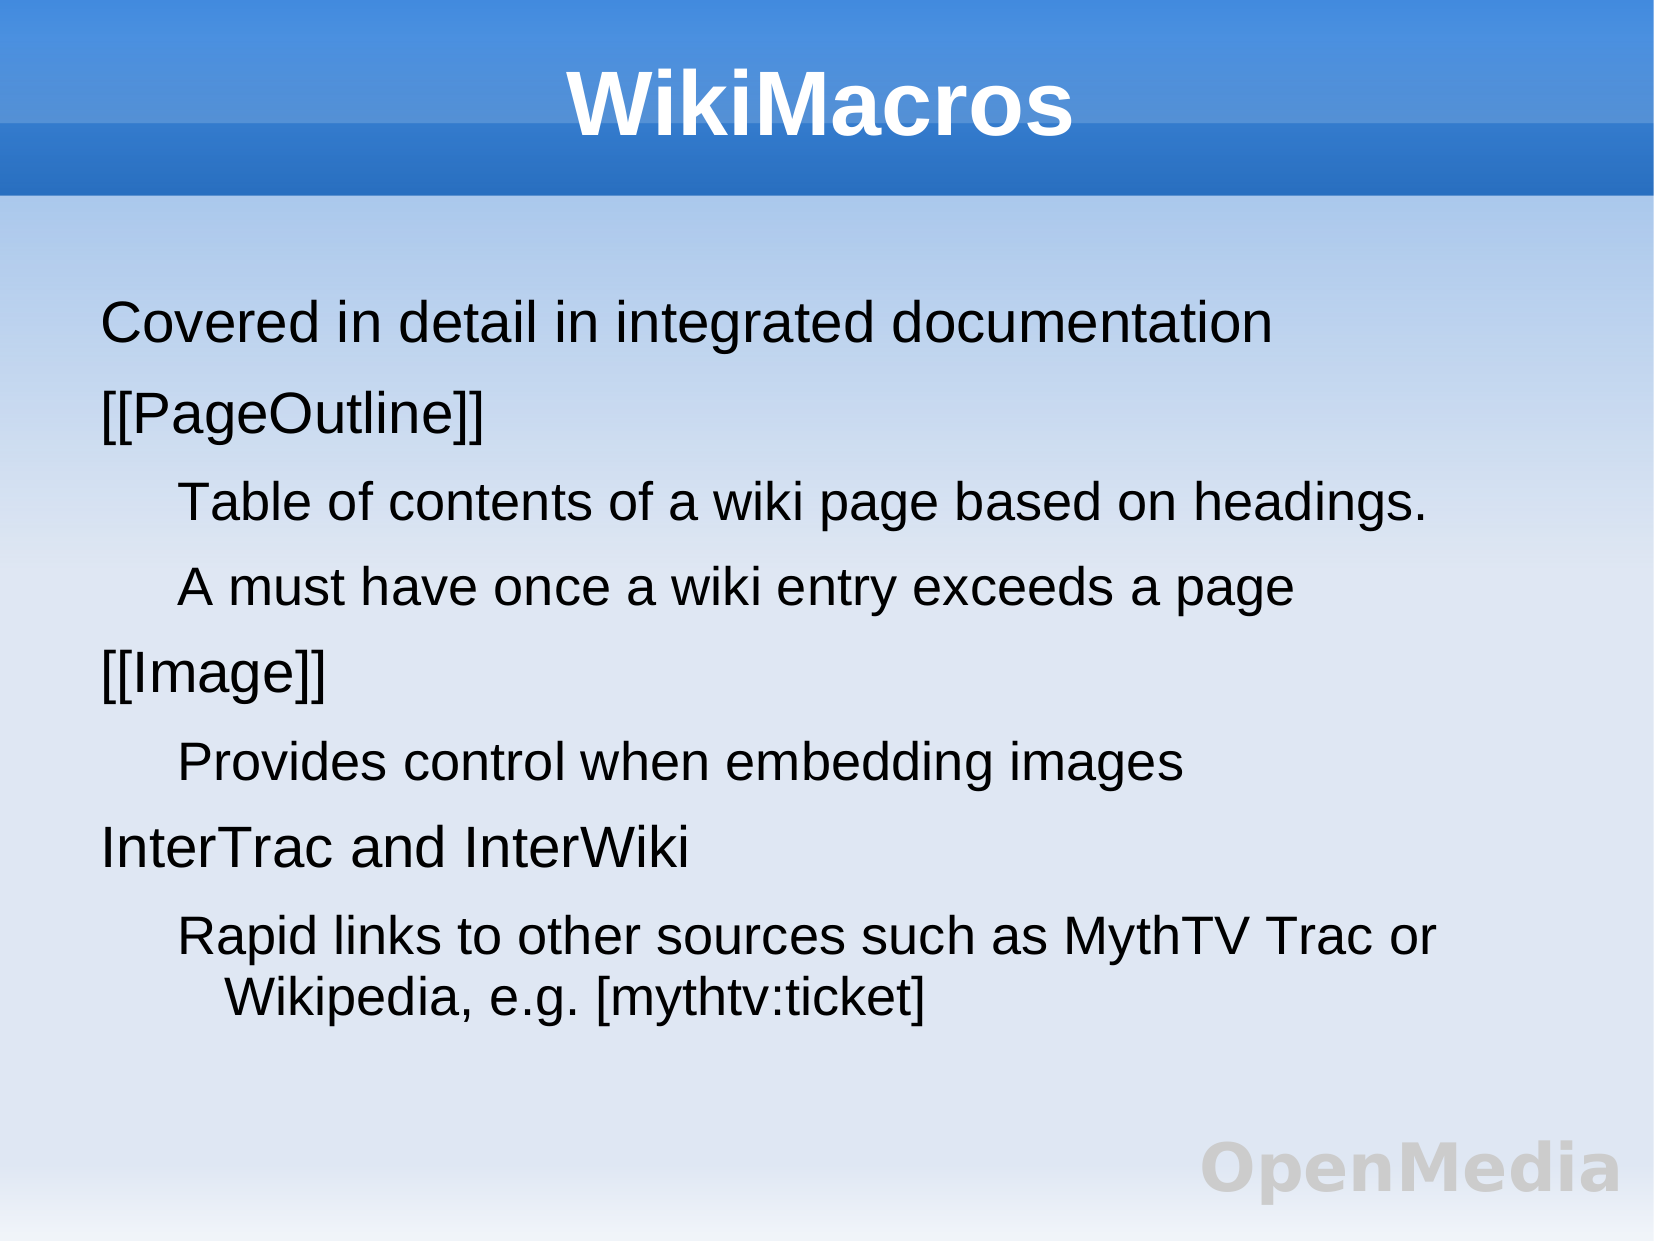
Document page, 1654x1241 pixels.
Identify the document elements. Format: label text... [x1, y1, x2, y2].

list Covered in detail in integrated documentation [[PageOutline]] Table of contents of a wiki page based on headings. A must have once a wiki entry exceeds a page [[Image]] Provides control when embedding images InterTrac and InterWiki Rapid links to other sources such as MythTV Trac or Wikipedia, e.g. [mythtv:ticket] [82, 290, 1571, 1094]
picture [0, 0, 1654, 1241]
title WikiMacros [76, 0, 1565, 208]
